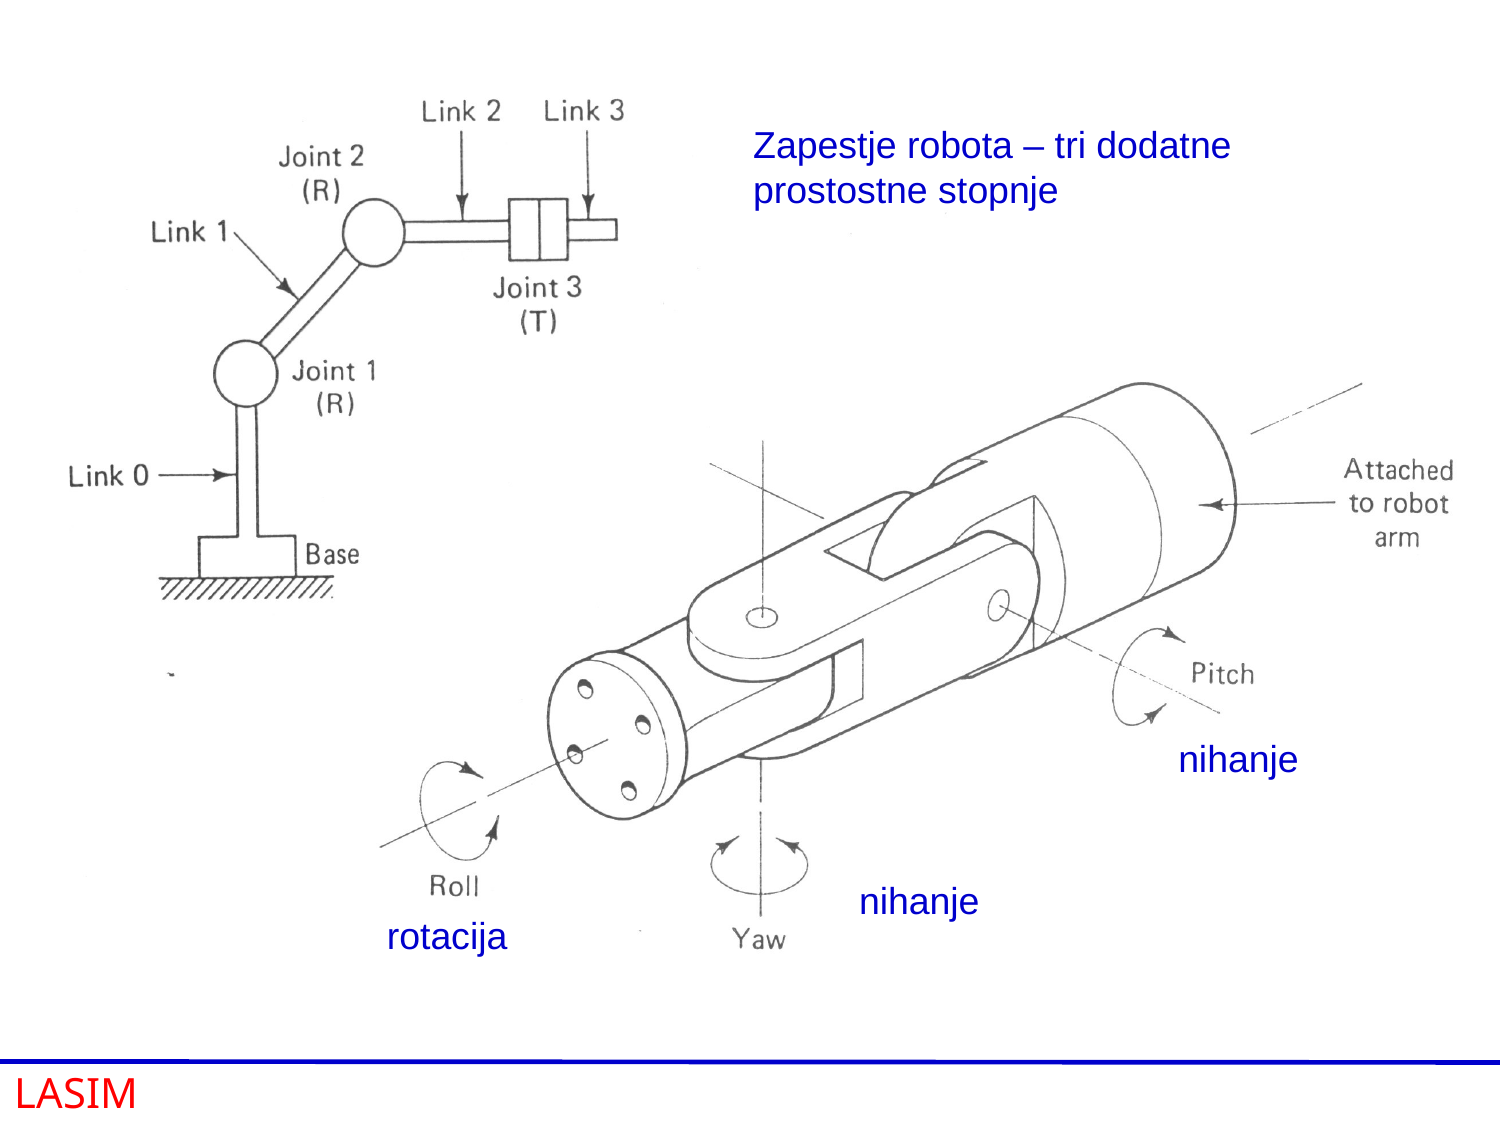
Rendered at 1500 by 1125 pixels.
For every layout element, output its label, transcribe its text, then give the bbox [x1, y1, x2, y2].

picture [41, 78, 1471, 980]
text_box nihanje [1163, 727, 1400, 788]
text_box rotacija [372, 904, 620, 965]
text_box nihanje [844, 869, 1081, 930]
text_box Zapestje robota – tri dodatne prostostne stopnje [738, 113, 1365, 219]
